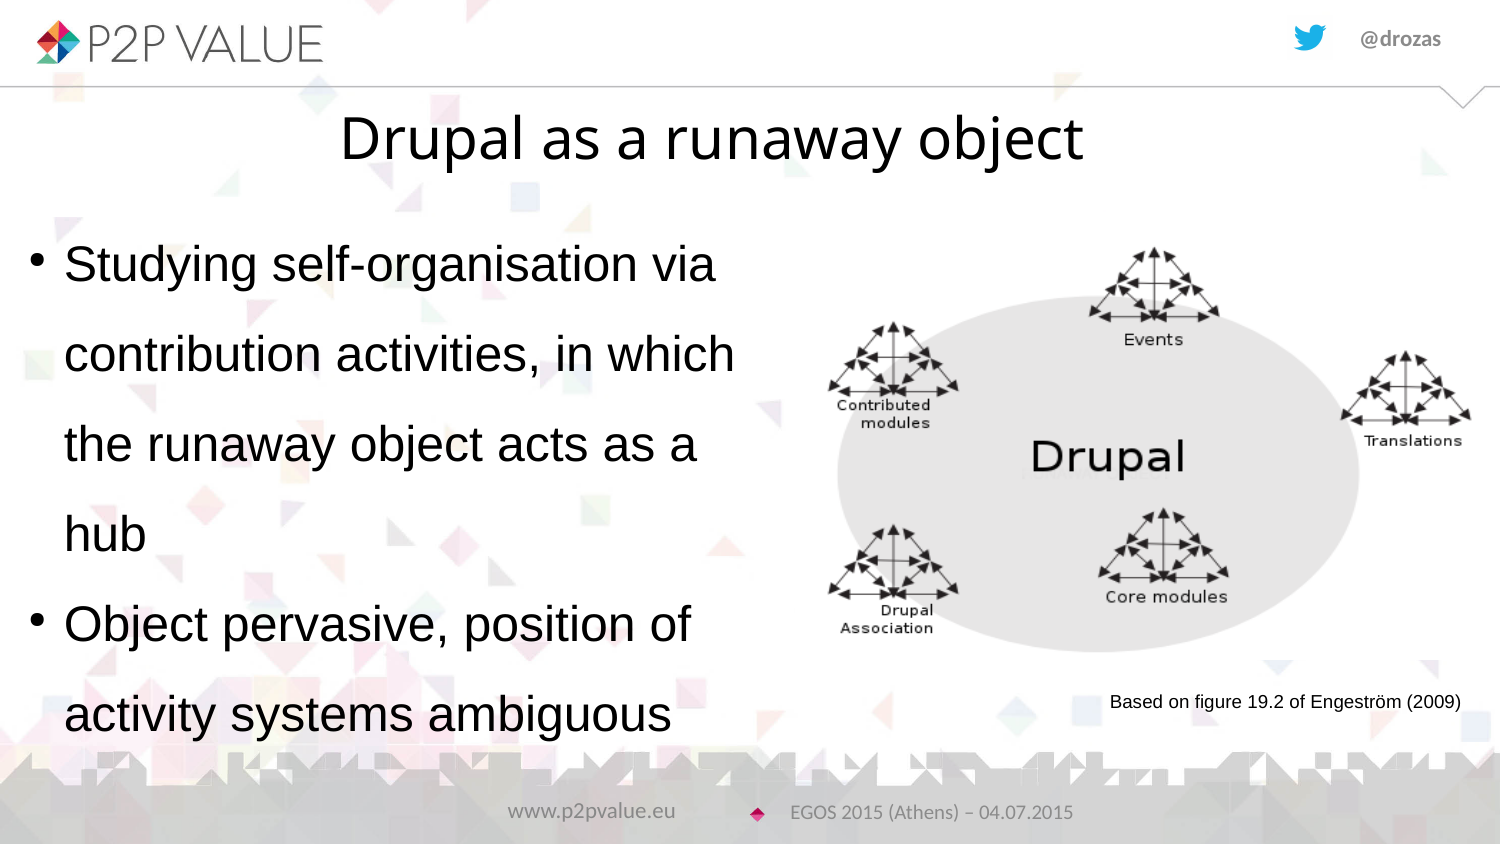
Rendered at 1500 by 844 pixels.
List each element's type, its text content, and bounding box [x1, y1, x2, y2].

text_box EGOS 2015 (Athens) – 04.07.2015 [777, 788, 1470, 834]
text_box www.p2pvalue.eu [501, 789, 720, 829]
text_box @drozas [1333, 15, 1455, 60]
title Drupal as a runaway object [60, 92, 1366, 181]
picture [0, 0, 1500, 844]
text_box Based on figure 19.2 of Engeström (2009) [1095, 684, 1500, 721]
subtitle Studying self-organisation via contribution activities, in which the runaway object acts as a hub Object pervasive, position of activity systems ambiguous [15, 195, 751, 751]
